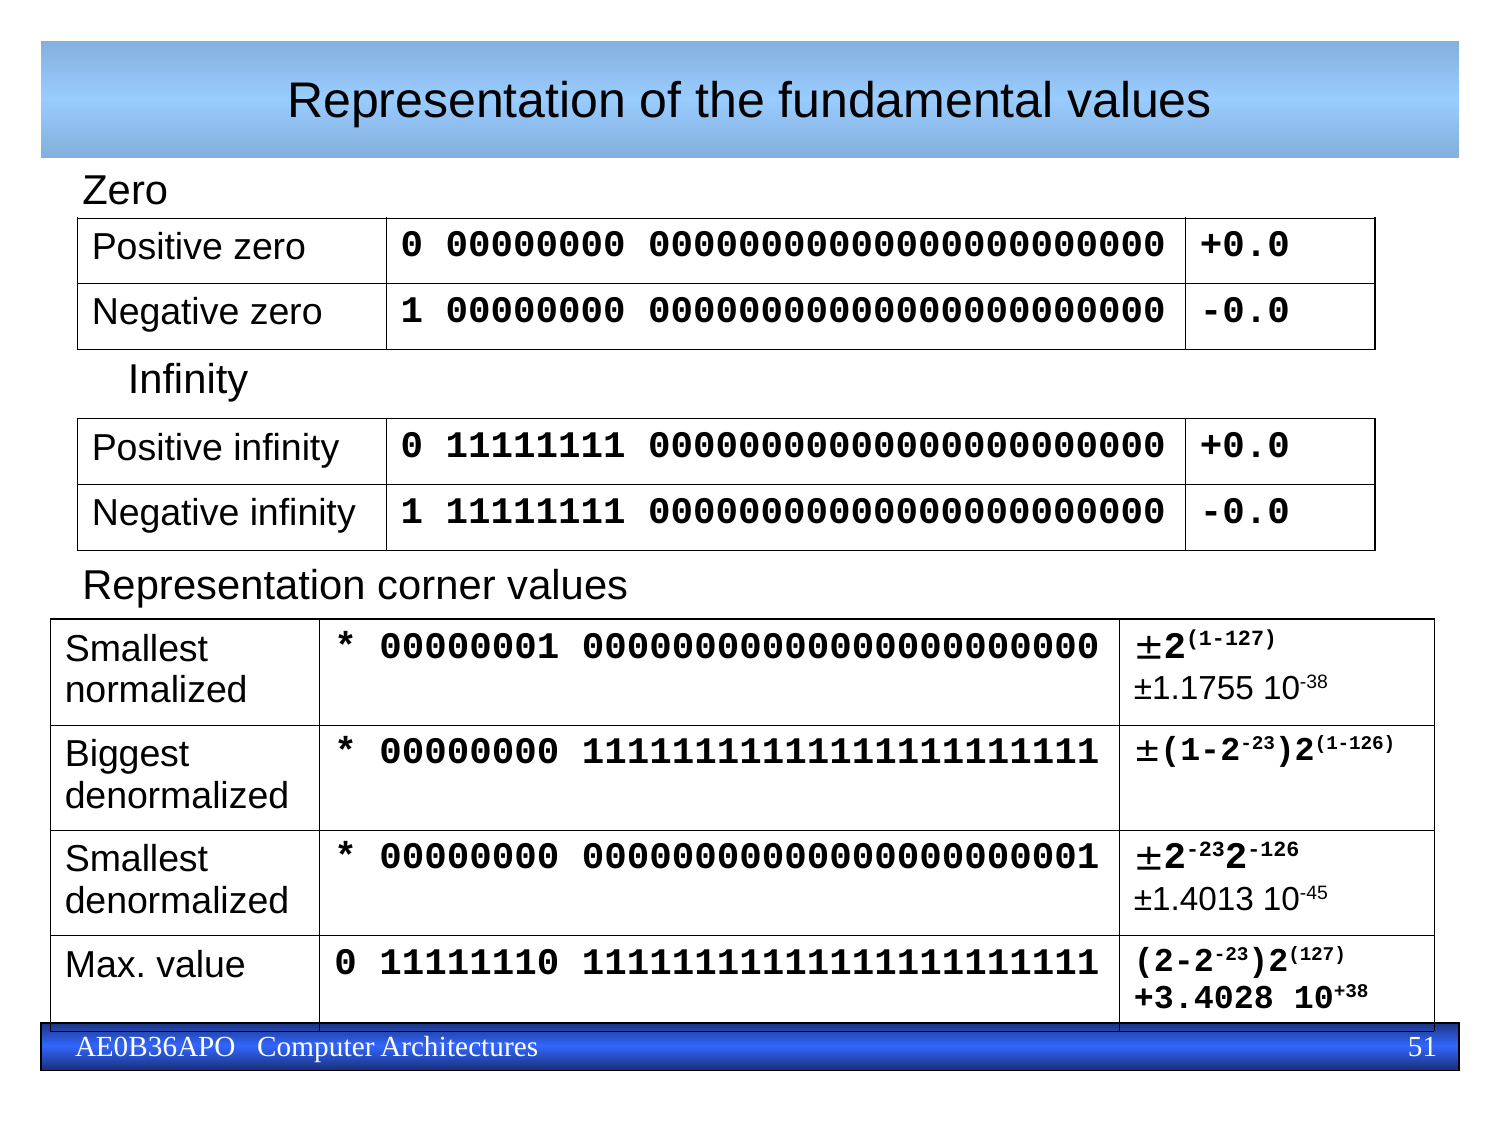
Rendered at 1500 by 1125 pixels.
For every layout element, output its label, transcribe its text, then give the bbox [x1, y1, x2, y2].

table_cell 1 11111111 00000000000000000000000 [387, 485, 1185, 550]
table_cell * 00000000 11111111111111111111111 [320, 726, 1119, 830]
table_cell -0.0 [1186, 485, 1374, 550]
table_header Positive zero [78, 219, 386, 283]
table_cell Negative zero [78, 284, 386, 349]
table_header Positive infinity [78, 419, 386, 484]
table_header Smallest normalized [51, 620, 319, 725]
table_cell Max. value [51, 936, 319, 1031]
text_box Zero [52, 155, 313, 221]
table_cell (2-2-23)2(127) +3.4028 10+38 [1120, 936, 1434, 1031]
table_header * 00000001 00000000000000000000000 [320, 620, 1119, 725]
table_cell * 00000000 00000000000000000000001 [320, 831, 1119, 935]
table_cell Negative infinity [78, 485, 386, 550]
table_cell -0.0 [1186, 284, 1374, 349]
table_cell Smallest denormalized [51, 831, 319, 935]
text_box Representation corner values [52, 550, 784, 616]
table_cell 0 11111110 11111111111111111111111 [320, 936, 1119, 1031]
table_cell Biggest denormalized [51, 726, 319, 830]
table_cell ±2-232-126 ±1.4013 10-45 [1120, 831, 1434, 935]
table_header +0.0 [1186, 219, 1374, 283]
title Representation of the fundamental values [41, 41, 1459, 158]
table_header ±2(1-127) ±1.1755 10-38 [1120, 620, 1434, 725]
table_cell ±(1-2-23)2(1-126) [1120, 726, 1434, 830]
table_header 0 11111111 00000000000000000000000 [387, 419, 1185, 484]
table_cell 1 00000000 00000000000000000000000 [387, 284, 1185, 349]
text_box Infinity [98, 350, 264, 410]
table_header +0.0 [1186, 419, 1374, 484]
table_header 0 00000000 00000000000000000000000 [387, 219, 1185, 283]
